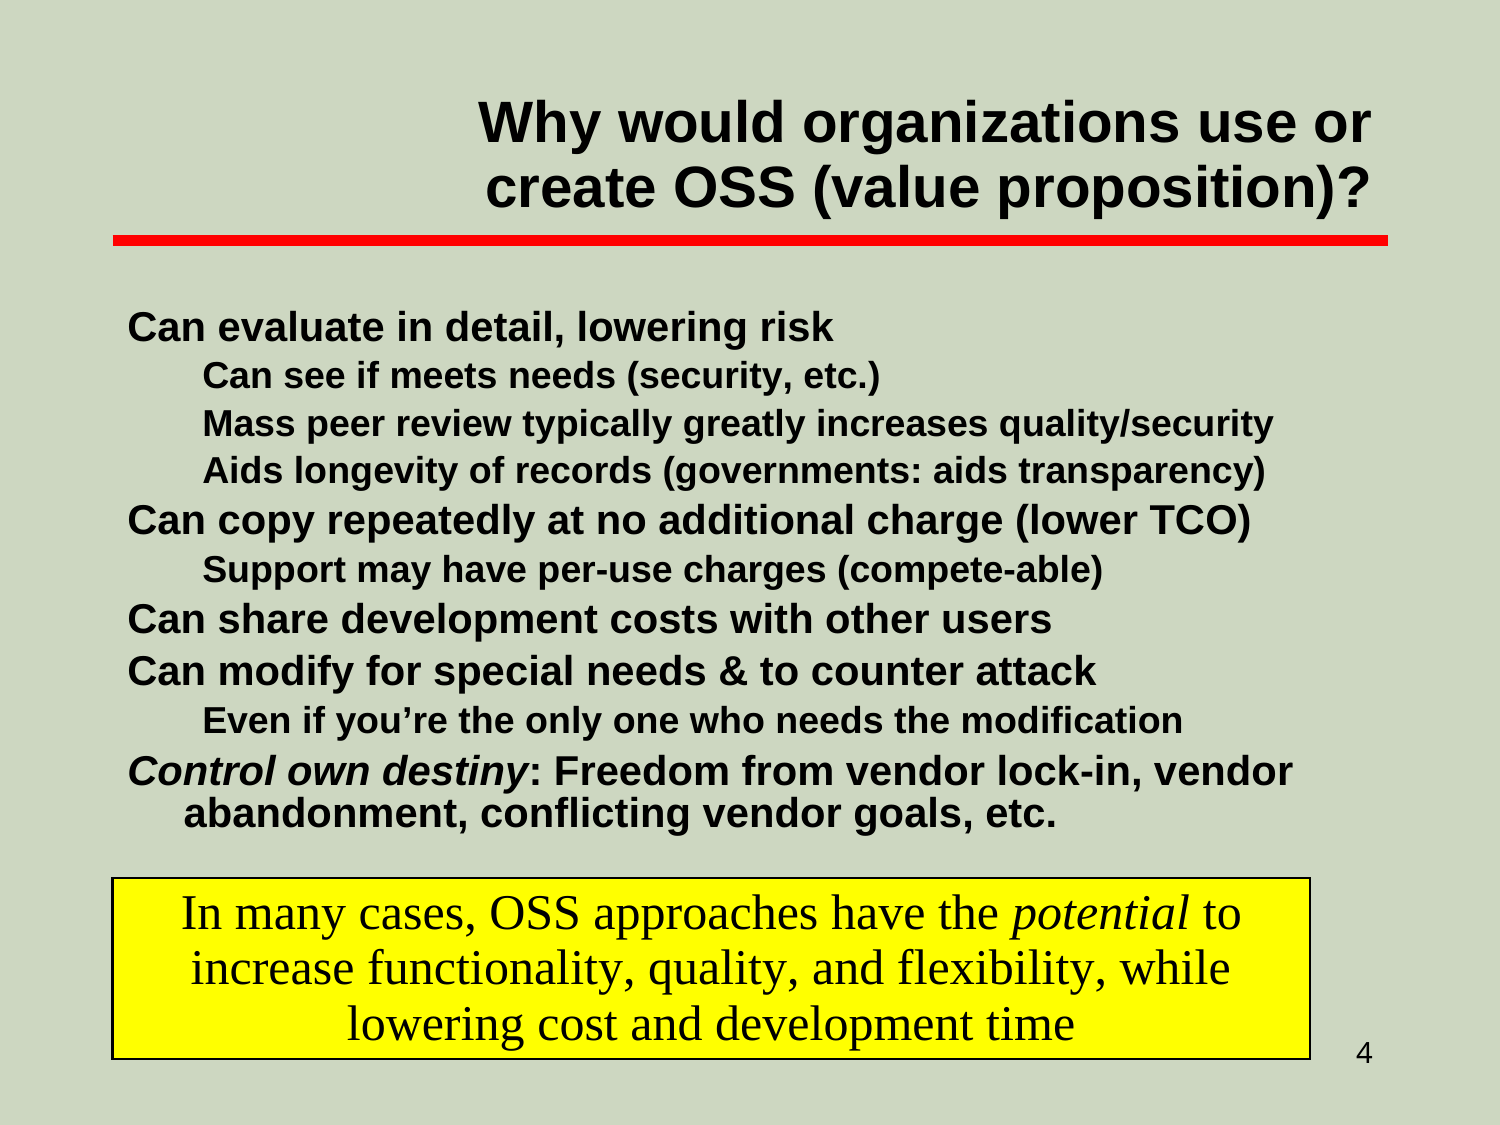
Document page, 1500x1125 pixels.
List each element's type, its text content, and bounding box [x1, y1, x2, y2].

text_box In many cases, OSS approaches have the potential to increase functionality, quality, and flexibility, while lowering cost and development time [112, 877, 1311, 1059]
title Why would organizations use or create OSS (value proposition)? [337, 81, 1388, 228]
list Can evaluate in detail, lowering risk Can see if meets needs (security, etc.) Mass peer review typically greatly increases quality/security Aids longevity of records (governments: aids transparency) Can copy repeatedly at no additional charge (lower TCO) Support may have per-use charges (compete-able) Can share development costs with other users Can modify for special needs & to counter attack Even if you’re the only one who needs the modification Control own destiny: Freedom from vendor lock-in, vendor abandonment, conflicting vendor goals, etc. [112, 299, 1388, 878]
